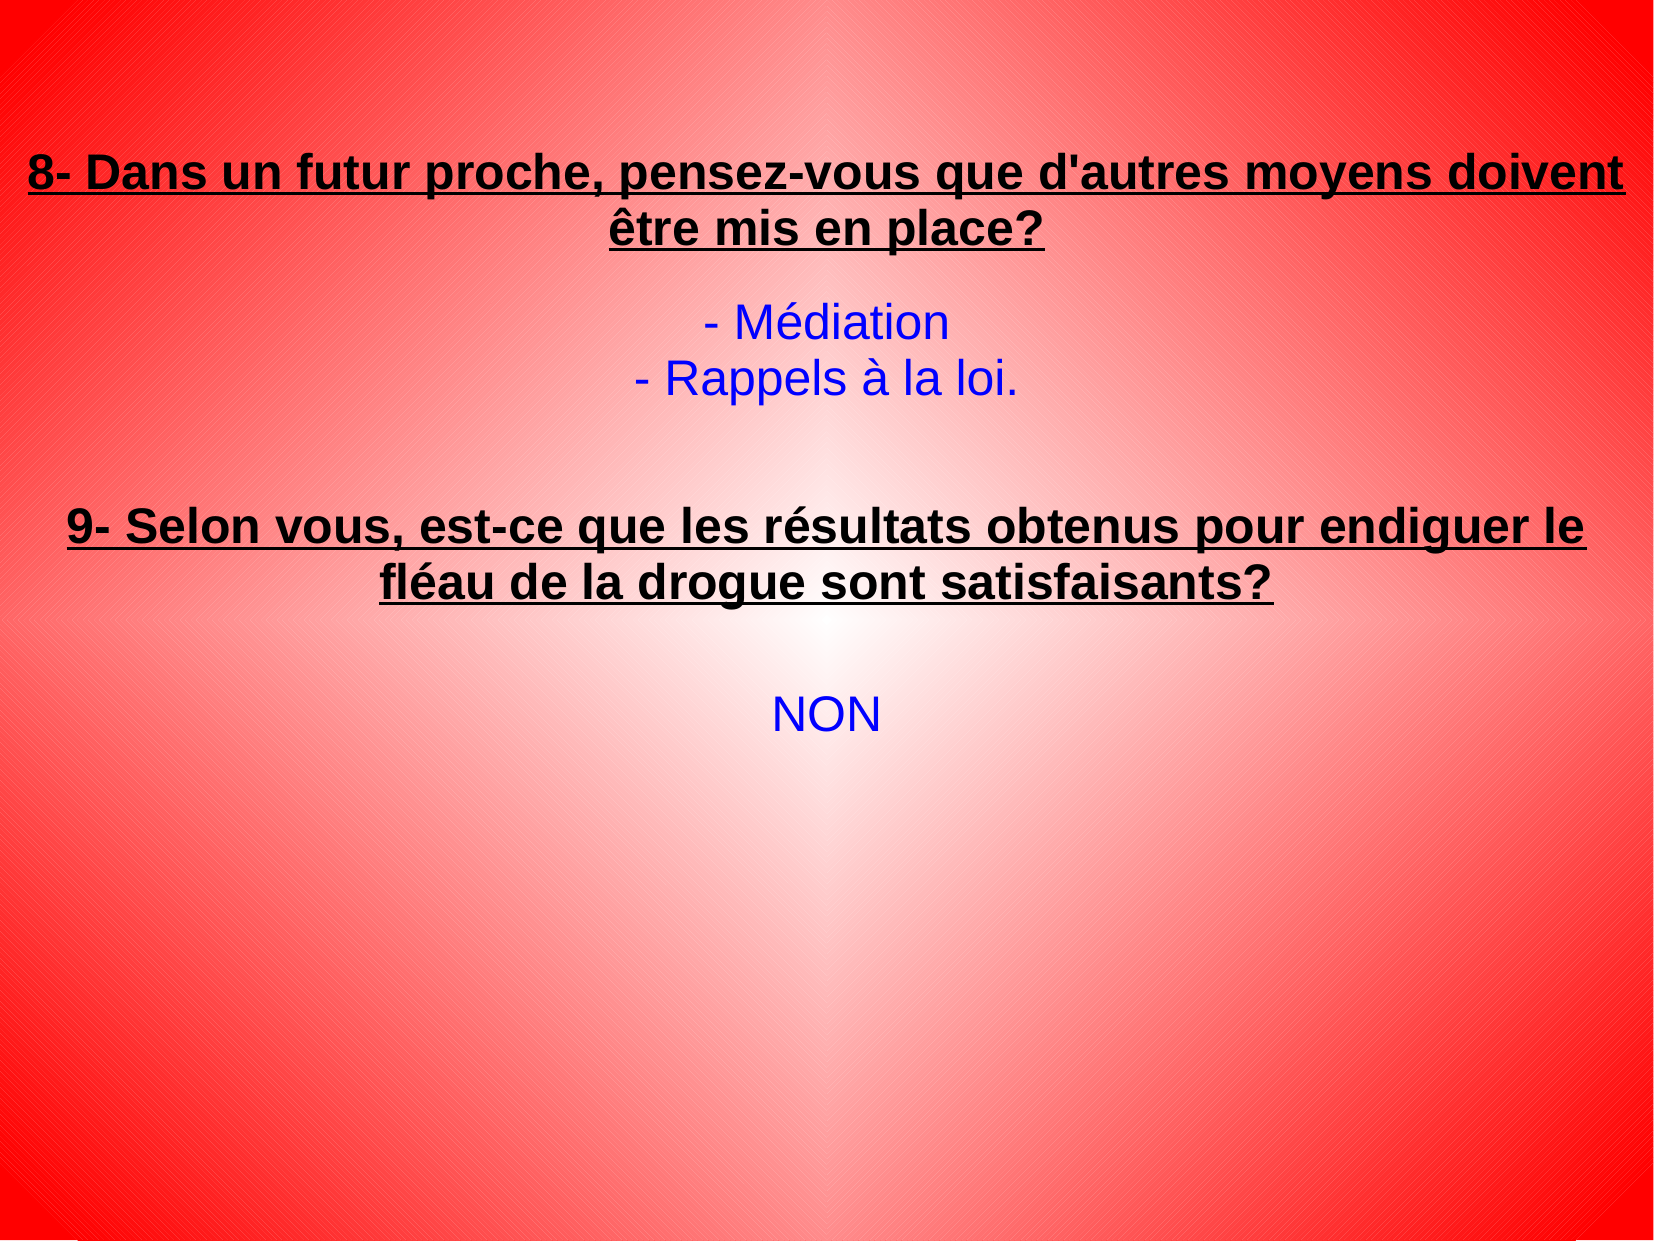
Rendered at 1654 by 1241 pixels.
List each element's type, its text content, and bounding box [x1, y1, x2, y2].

text_box 8- Dans un futur proche, pensez-vous que d'autres moyens doivent être mis en place? [0, 136, 1654, 266]
text_box - Médiation - Rappels à la loi. [0, 287, 1654, 414]
text_box NON [0, 679, 1654, 780]
text_box 9- Selon vous, est-ce que les résultats obtenus pour endiguer le fléau de la drogue sont satisfaisants? [0, 491, 1654, 621]
